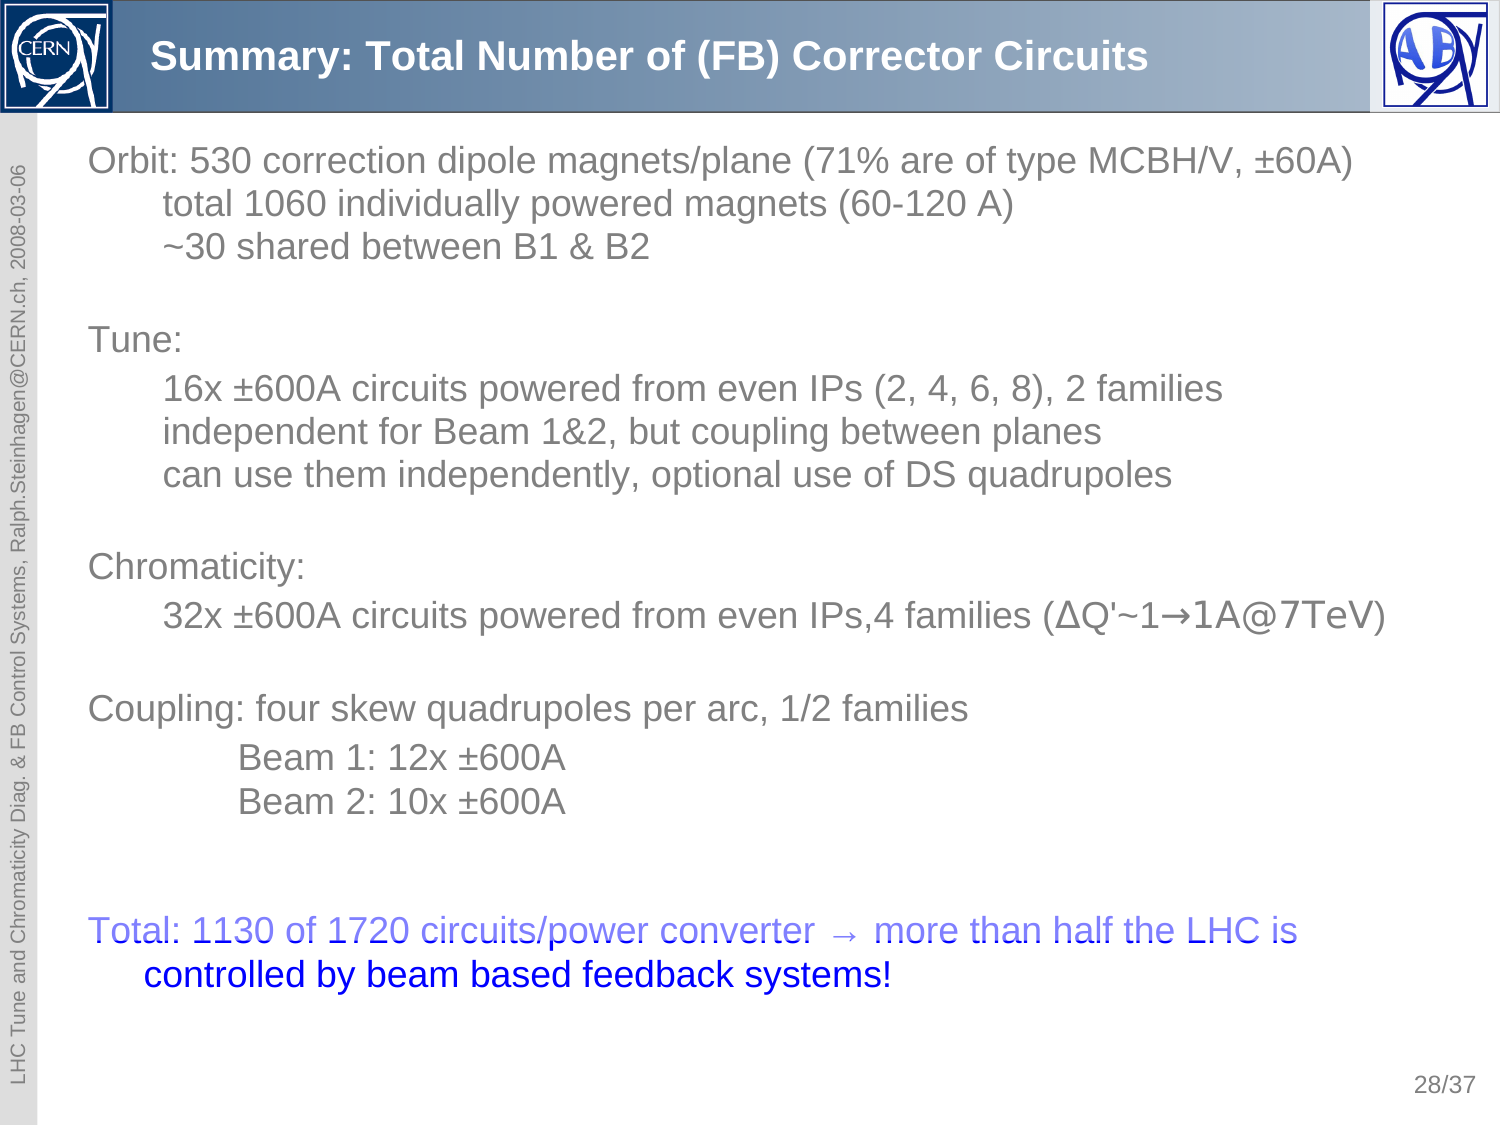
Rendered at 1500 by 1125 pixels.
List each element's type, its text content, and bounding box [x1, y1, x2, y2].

title Summary: Total Number of (FB) Corrector Circuits [150, 7, 1201, 106]
picture [0, 0, 113, 113]
picture [1382, 1, 1489, 108]
list Orbit: 530 correction dipole magnets/plane (71% are of type MCBH/V, ±60A) total 1060 individually powered magnets (60-120 A) ~30 shared between B1 & B2 Tune: 16x ±600A circuits powered from even IPs (2, 4, 6, 8), 2 families independent for Beam 1&2, but coupling between planes can use them independently, optional use of DS quadrupoles Chromaticity: 32x ±600A circuits powered from even IPs,4 families (ΔQ'~1→1A@7TeV) Coupling: four skew quadrupoles per arc, 1/2 families Beam 1: 12x ±600A Beam 2: 10x ±600A Total: 1130 of 1720 circuits/power converter → more than half the LHC is controlled by beam based feedback systems! [87, 941, 1438, 1057]
text_box [62, 125, 1480, 941]
